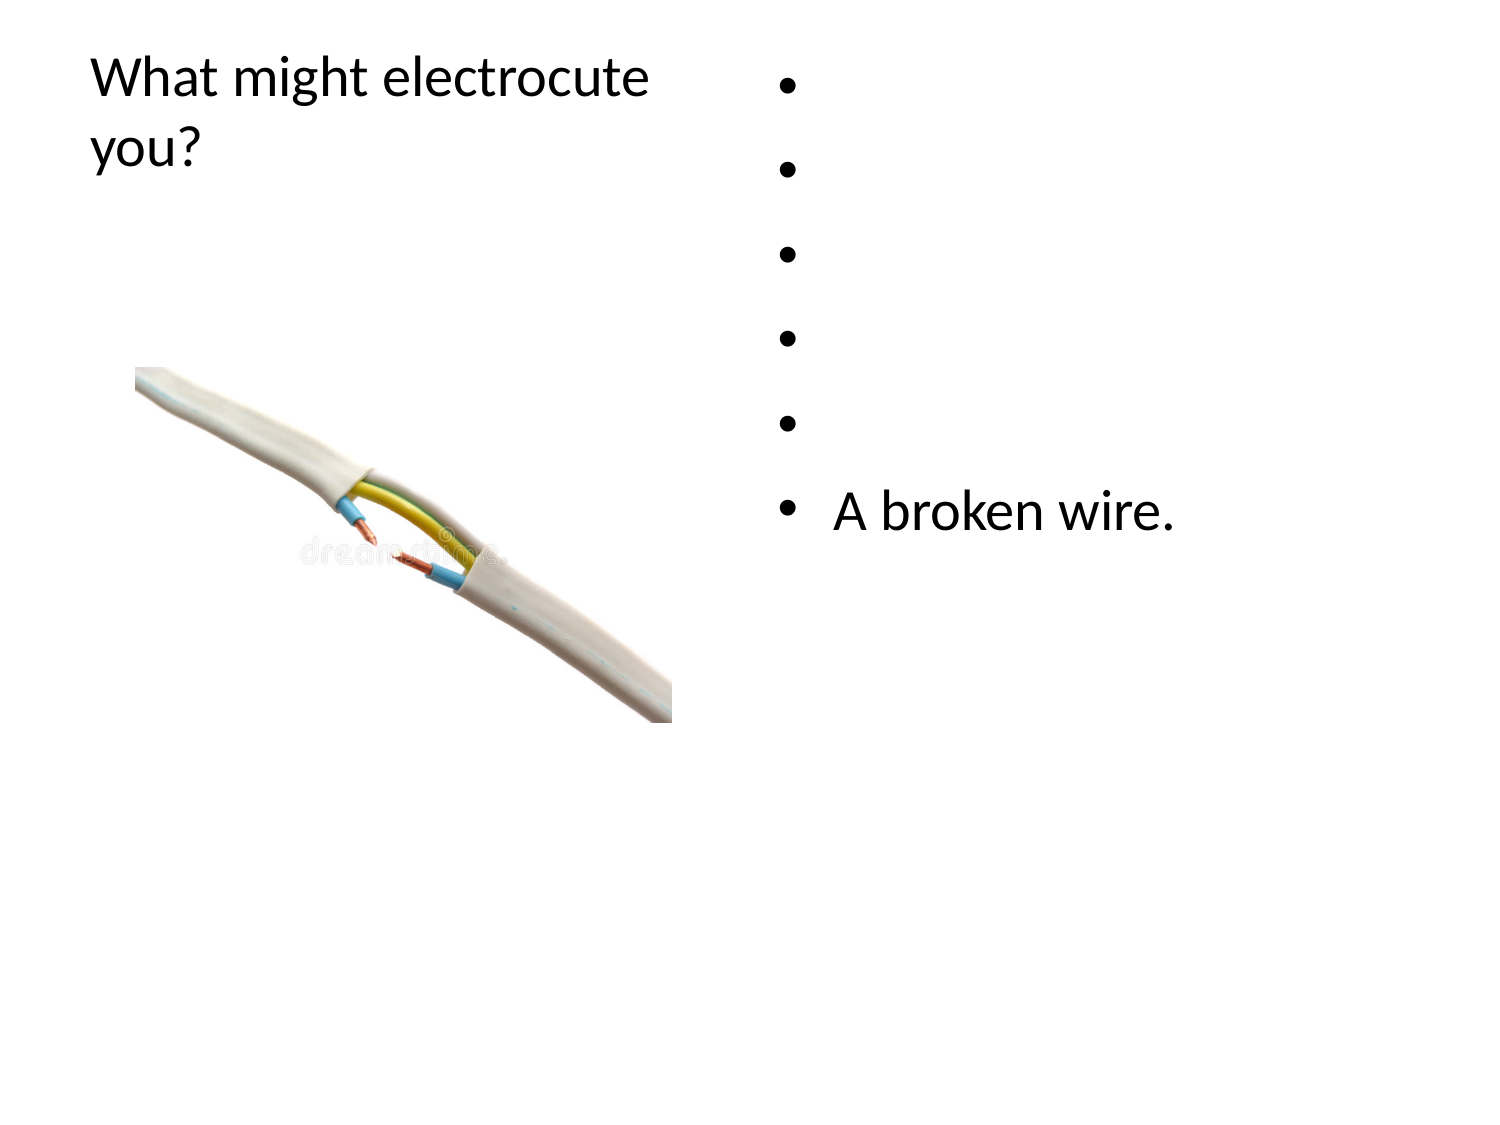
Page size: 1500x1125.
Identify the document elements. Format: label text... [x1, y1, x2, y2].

picture [135, 367, 672, 723]
list What might electrocute you? [75, 30, 738, 1005]
list A broken wire. [762, 42, 1426, 1083]
